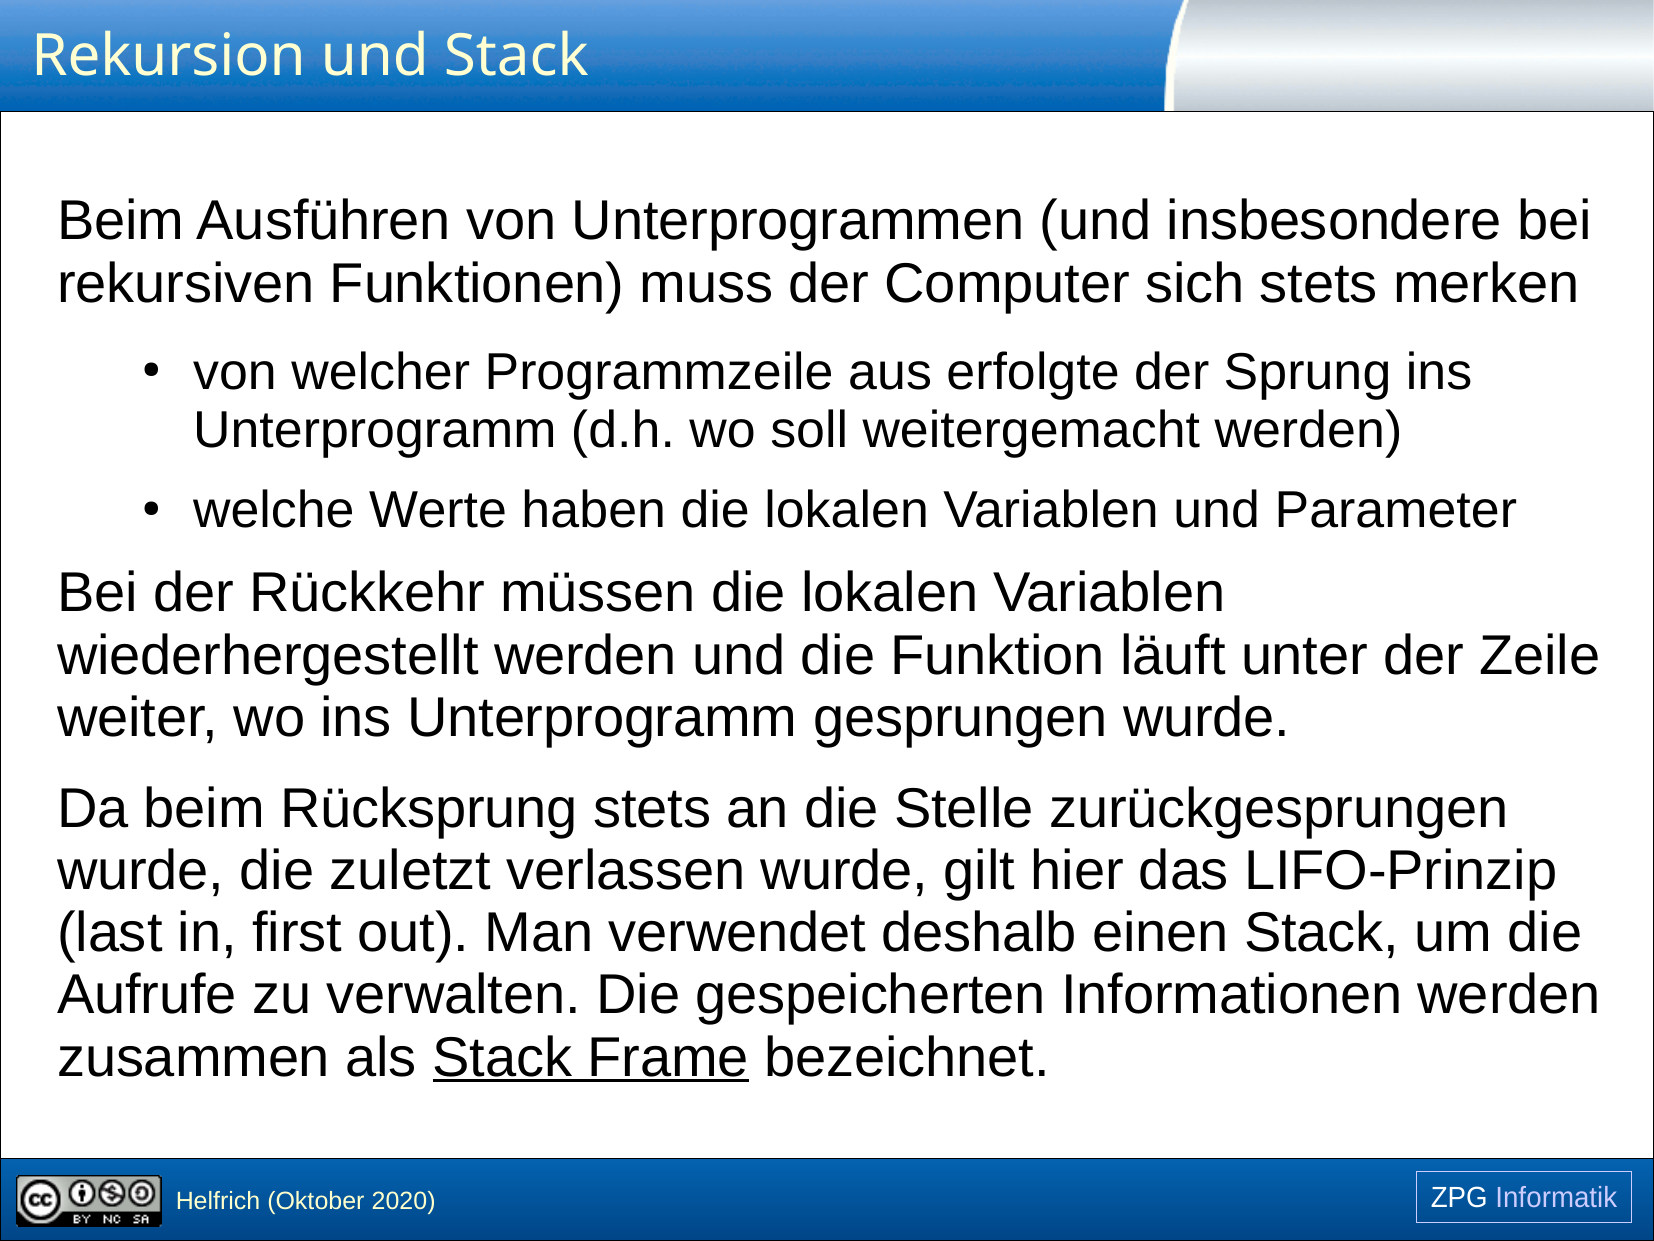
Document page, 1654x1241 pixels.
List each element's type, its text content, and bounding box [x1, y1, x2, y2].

title Rekursion und Stack [31, 14, 1151, 92]
list Beim Ausführen von Unterprogrammen (und insbesondere bei rekursiven Funktionen) muss der Computer sich stets merken von welcher Programmzeile aus erfolgte der Sprung ins Unterprogramm (d.h. wo soll weitergemacht werden) welche Werte haben die lokalen Variablen und Parameter Bei der Rückkehr müssen die lokalen Variablen wiederhergestellt werden und die Funktion läuft unter der Zeile weiter, wo ins Unterprogramm gesprungen wurde. Da beim Rücksprung stets an die Stelle zurückgesprungen wurde, die zuletzt verlassen wurde, gilt hier das LIFO-Prinzip (last in, first out). Man verwendet deshalb einen Stack, um die Aufrufe zu verwalten. Die gespeicherten Informationen werden zusammen als Stack Frame bezeichnet. [57, 189, 1605, 1141]
picture [16, 1175, 162, 1227]
picture [0, 0, 1654, 111]
